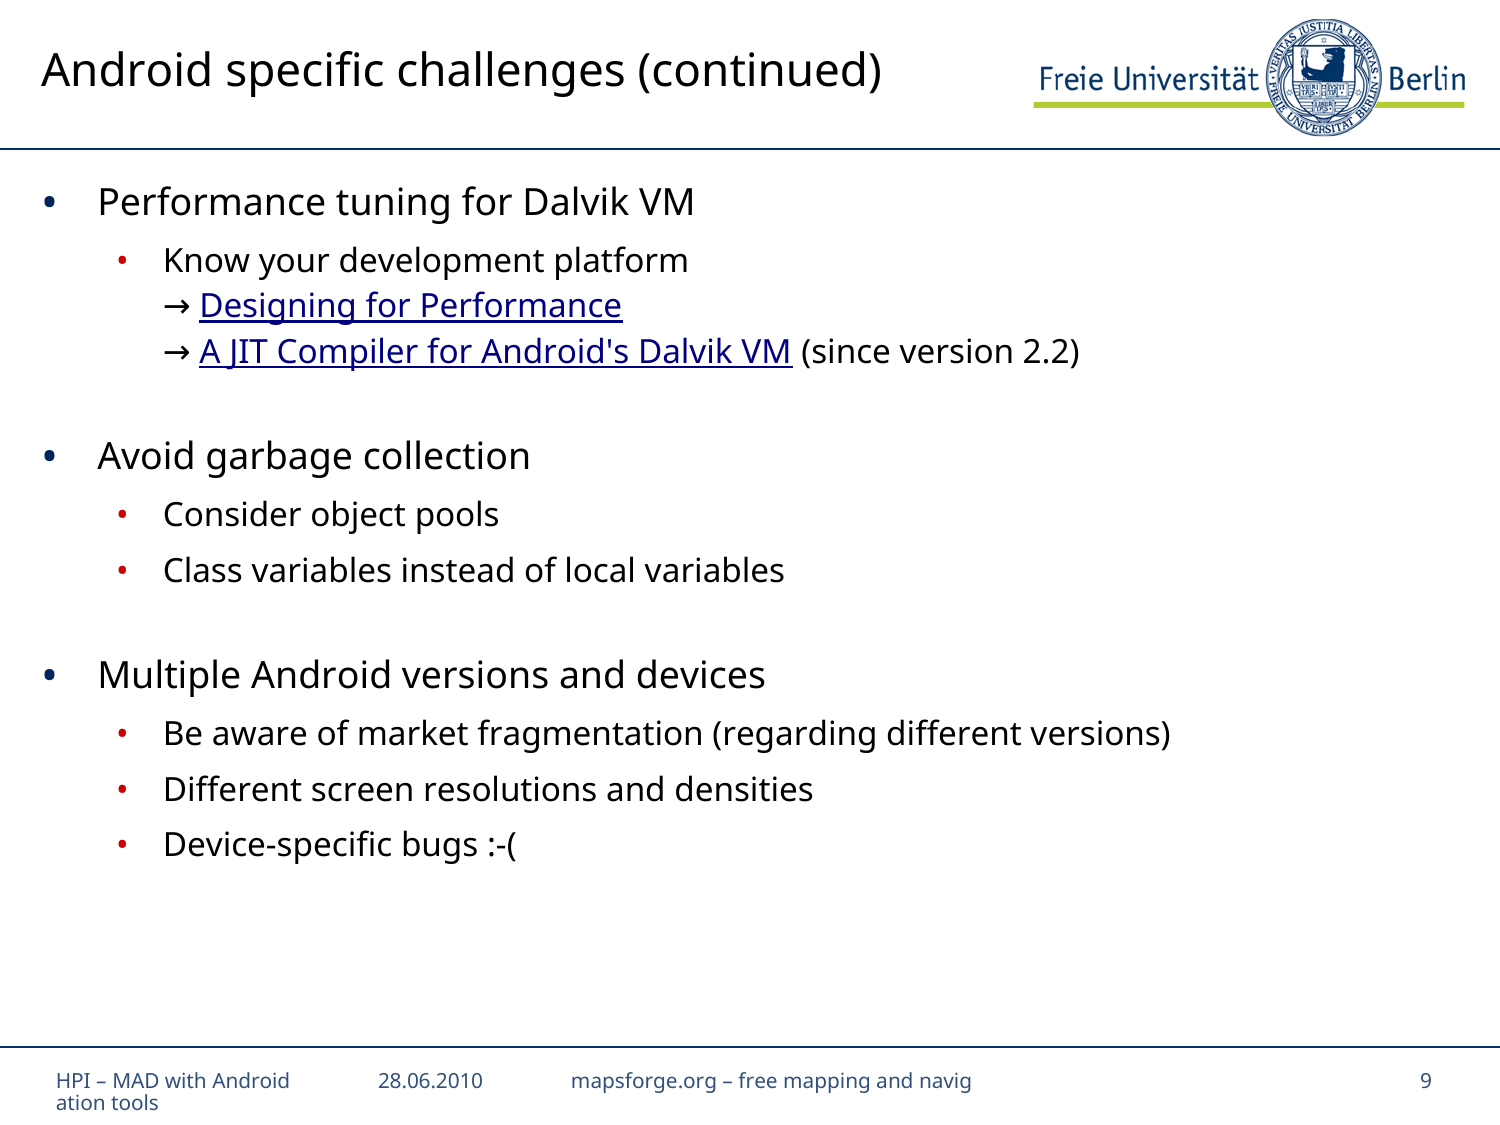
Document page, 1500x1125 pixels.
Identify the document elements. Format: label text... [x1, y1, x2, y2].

title Android specific challenges (continued) [41, 0, 1016, 138]
list Performance tuning for Dalvik VM Know your development platform → Designing for Performance → A JIT Compiler for Android's Dalvik VM (since version 2.2) Avoid garbage collection Consider object pools Class variables instead of local variables Multiple Android versions and devices Be aware of market fragmentation (regarding different versions) Different screen resolutions and densities Device-specific bugs :-( [41, 175, 1447, 919]
picture [1033, 19, 1470, 137]
